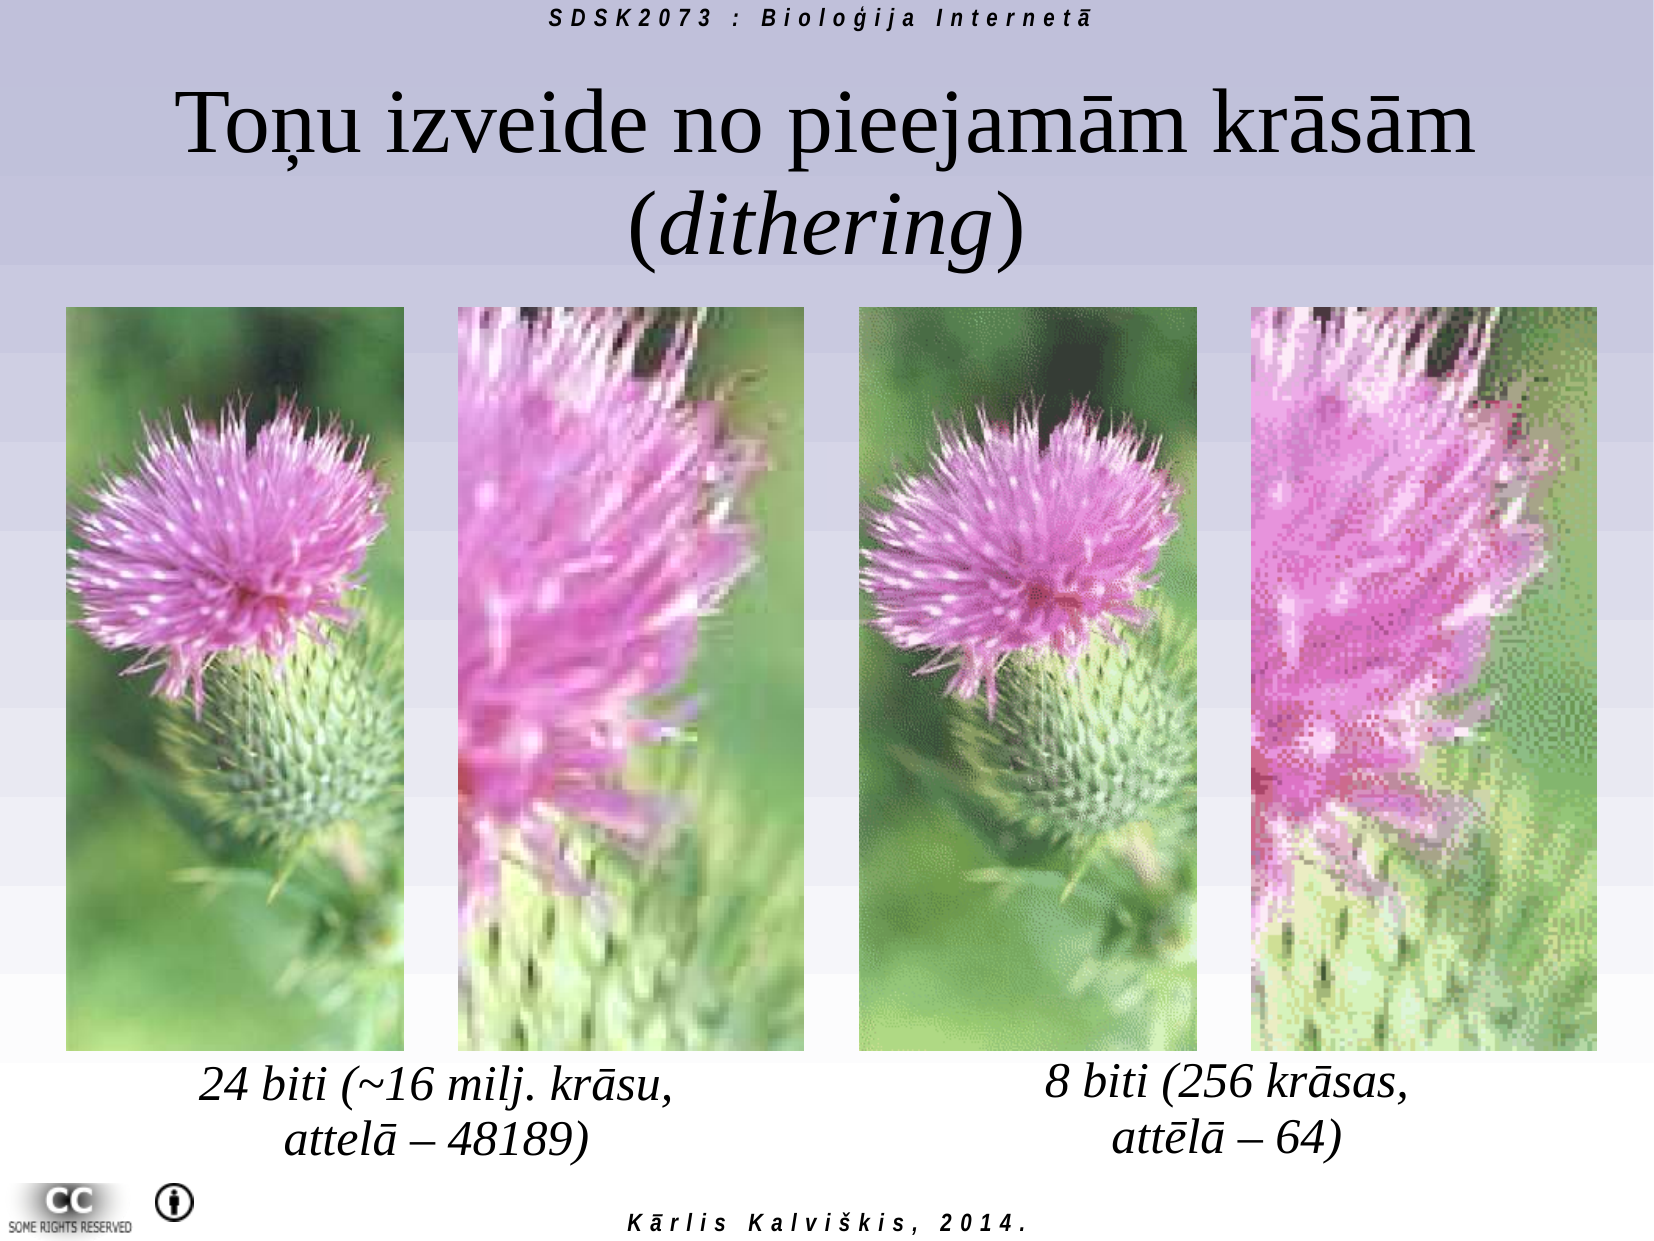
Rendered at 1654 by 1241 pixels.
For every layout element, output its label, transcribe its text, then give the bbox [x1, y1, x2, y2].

title Toņu izveide no pieejamām krāsām (dithering) [34, 61, 1626, 296]
text_box 24 biti (~16 milj. krāsu, attelā – 48189) [199, 1055, 674, 1167]
text_box 8 biti (256 krāsas, attēlā – 64) [1044, 1053, 1410, 1164]
picture [0, 0, 1654, 1241]
